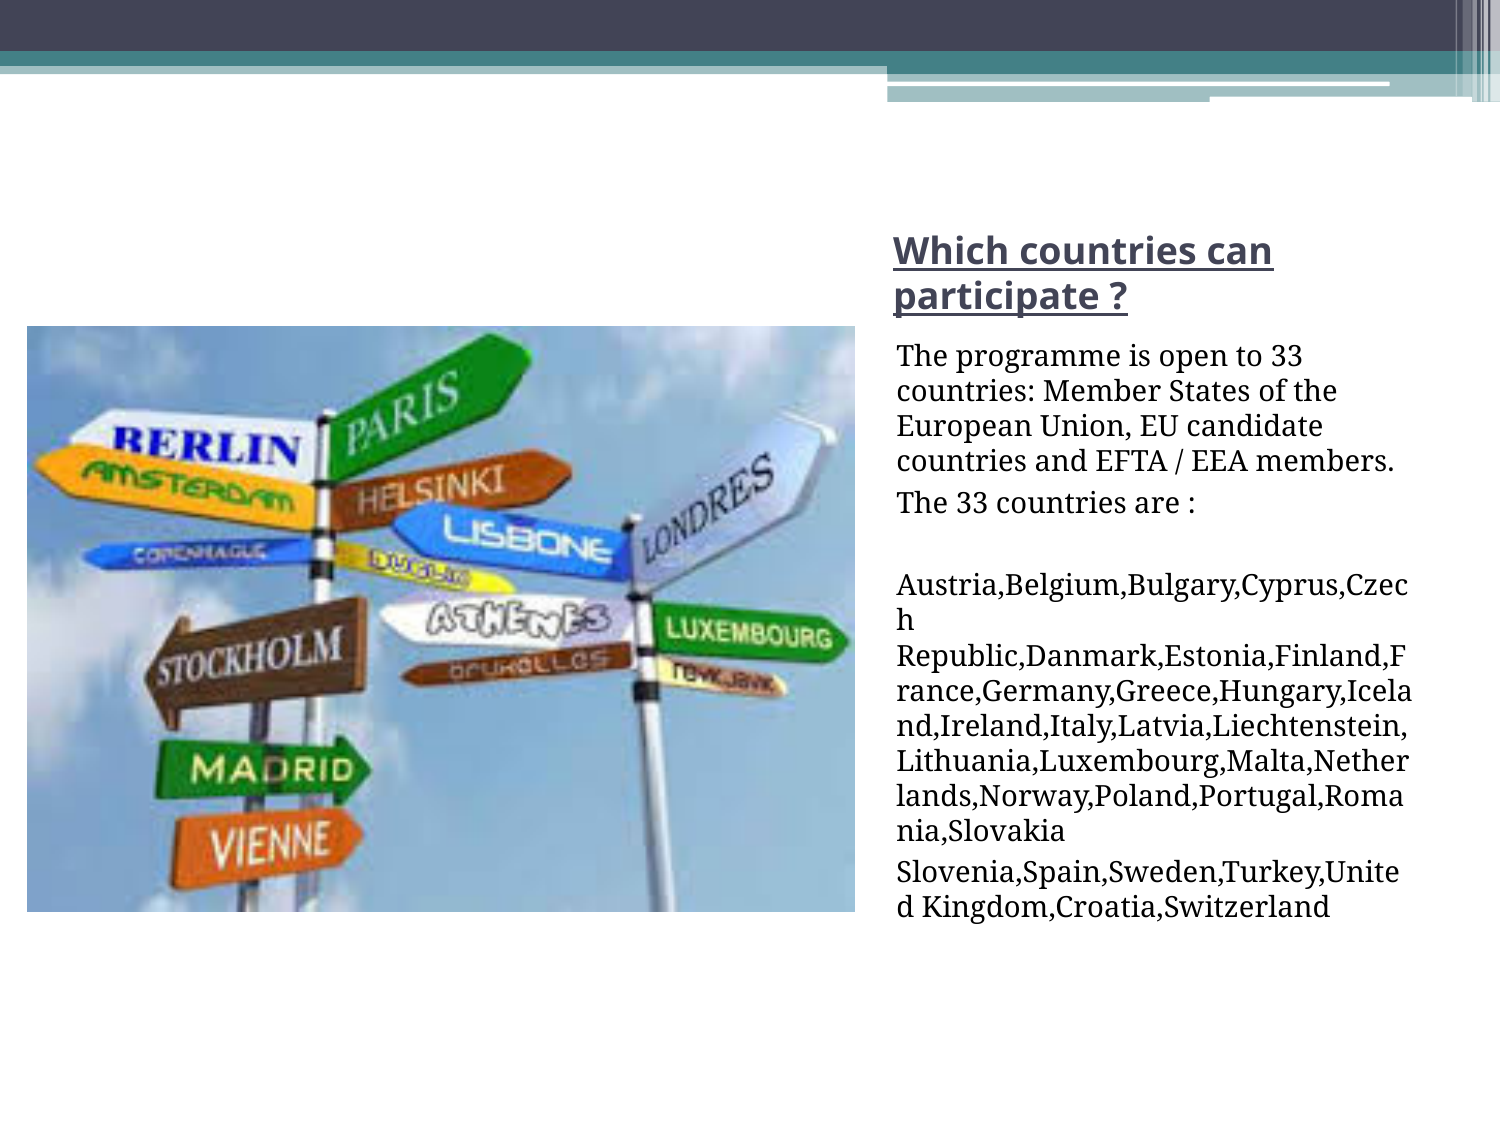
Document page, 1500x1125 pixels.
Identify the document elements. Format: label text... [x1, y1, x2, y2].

title Which countries can participate ? [878, 180, 1434, 325]
picture [27, 326, 855, 912]
list The programme is open to 33 countries: Member States of the European Union, EU candidate countries and EFTA / EEA members. The 33 countries are : Austria,Belgium,Bulgary,Cyprus,Czech Republic,Danmark,Estonia,Finland,France,Germany,Greece,Hungary,Iceland,Ireland,Italy,Latvia,Liechtenstein,Lithuania,Luxembourg,Malta,Netherlands,Norway,Poland,Portugal,Romania,Slovakia Slovenia,Spain,Sweden,Turkey,United Kingdom,Croatia,Switzerland [878, 329, 1434, 1088]
